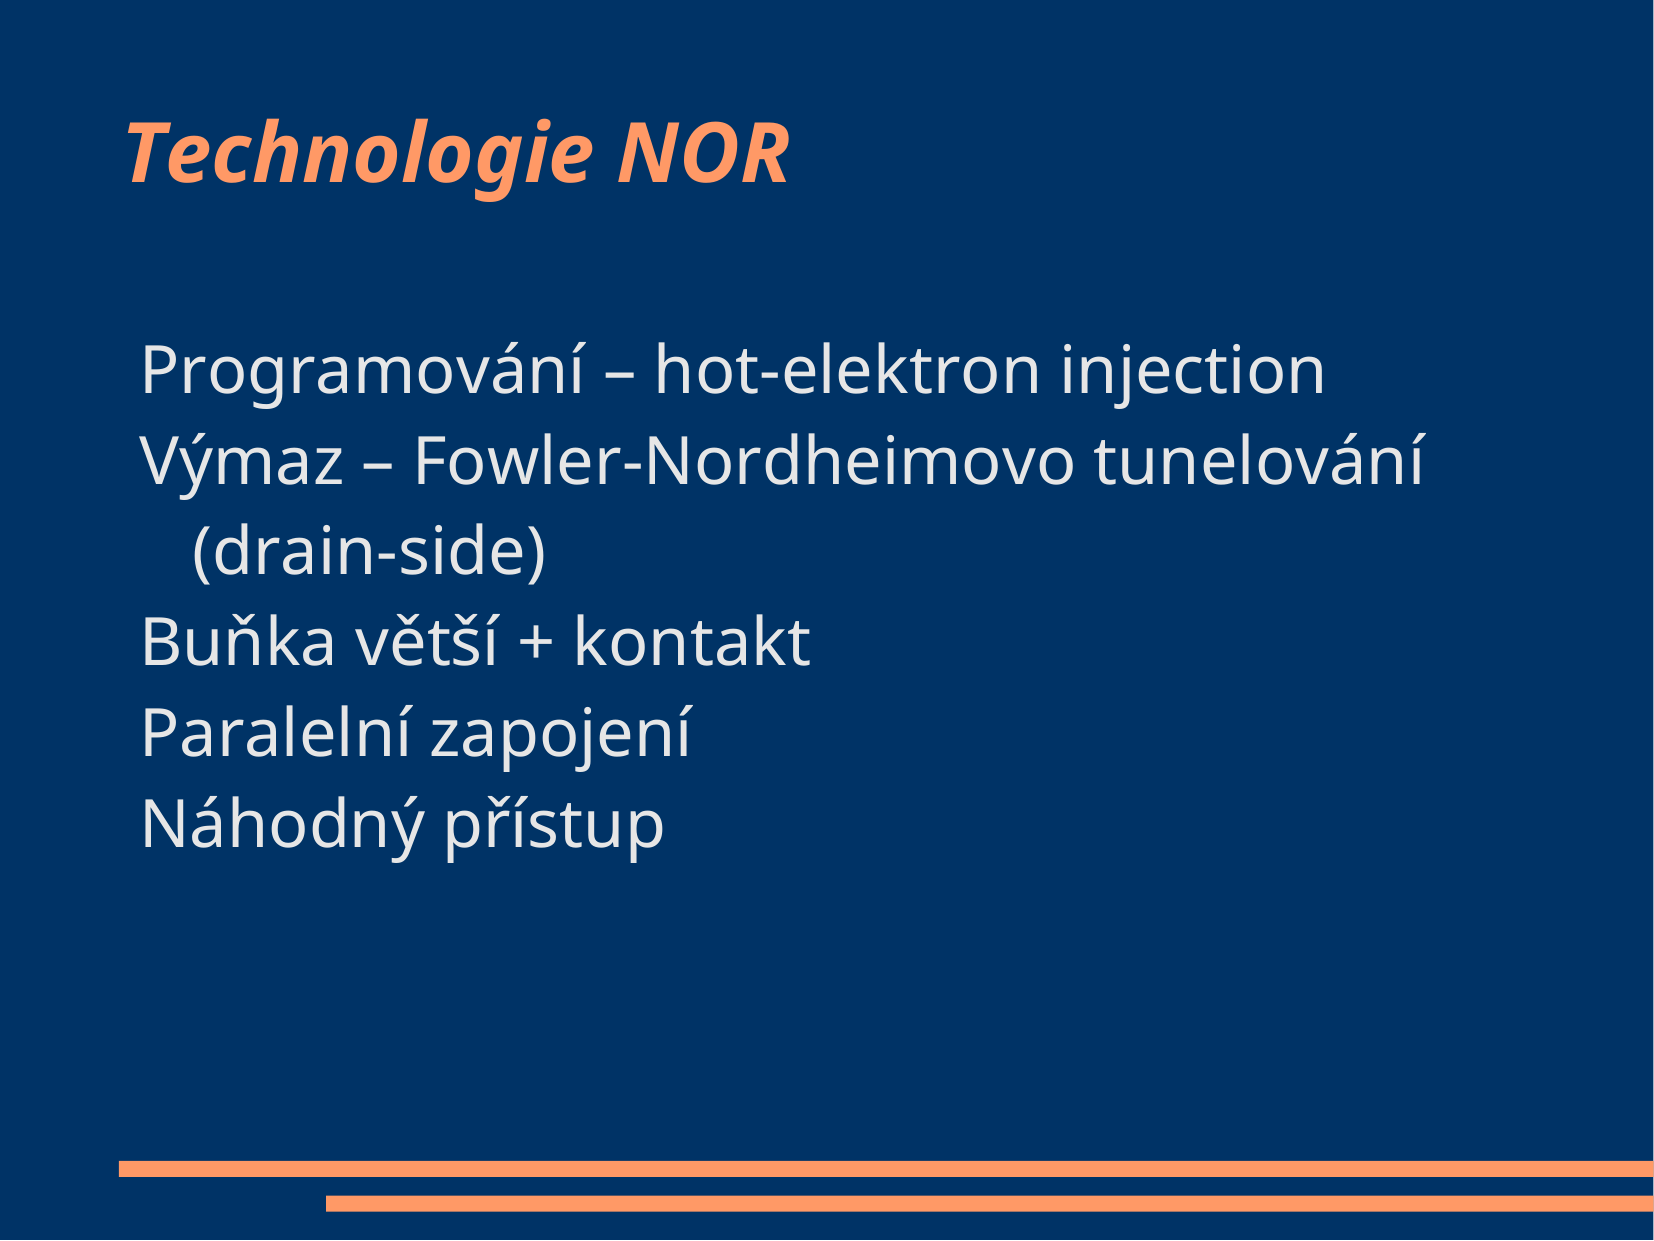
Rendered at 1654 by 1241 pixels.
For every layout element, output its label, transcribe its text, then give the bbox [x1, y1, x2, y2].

title Technologie NOR [121, 46, 1534, 254]
list Programování – hot-elektron injection Výmaz – Fowler-Nordheimovo tunelování (drain-side) Buňka větší + kontakt Paralelní zapojení Náhodný přístup [121, 322, 1561, 1133]
